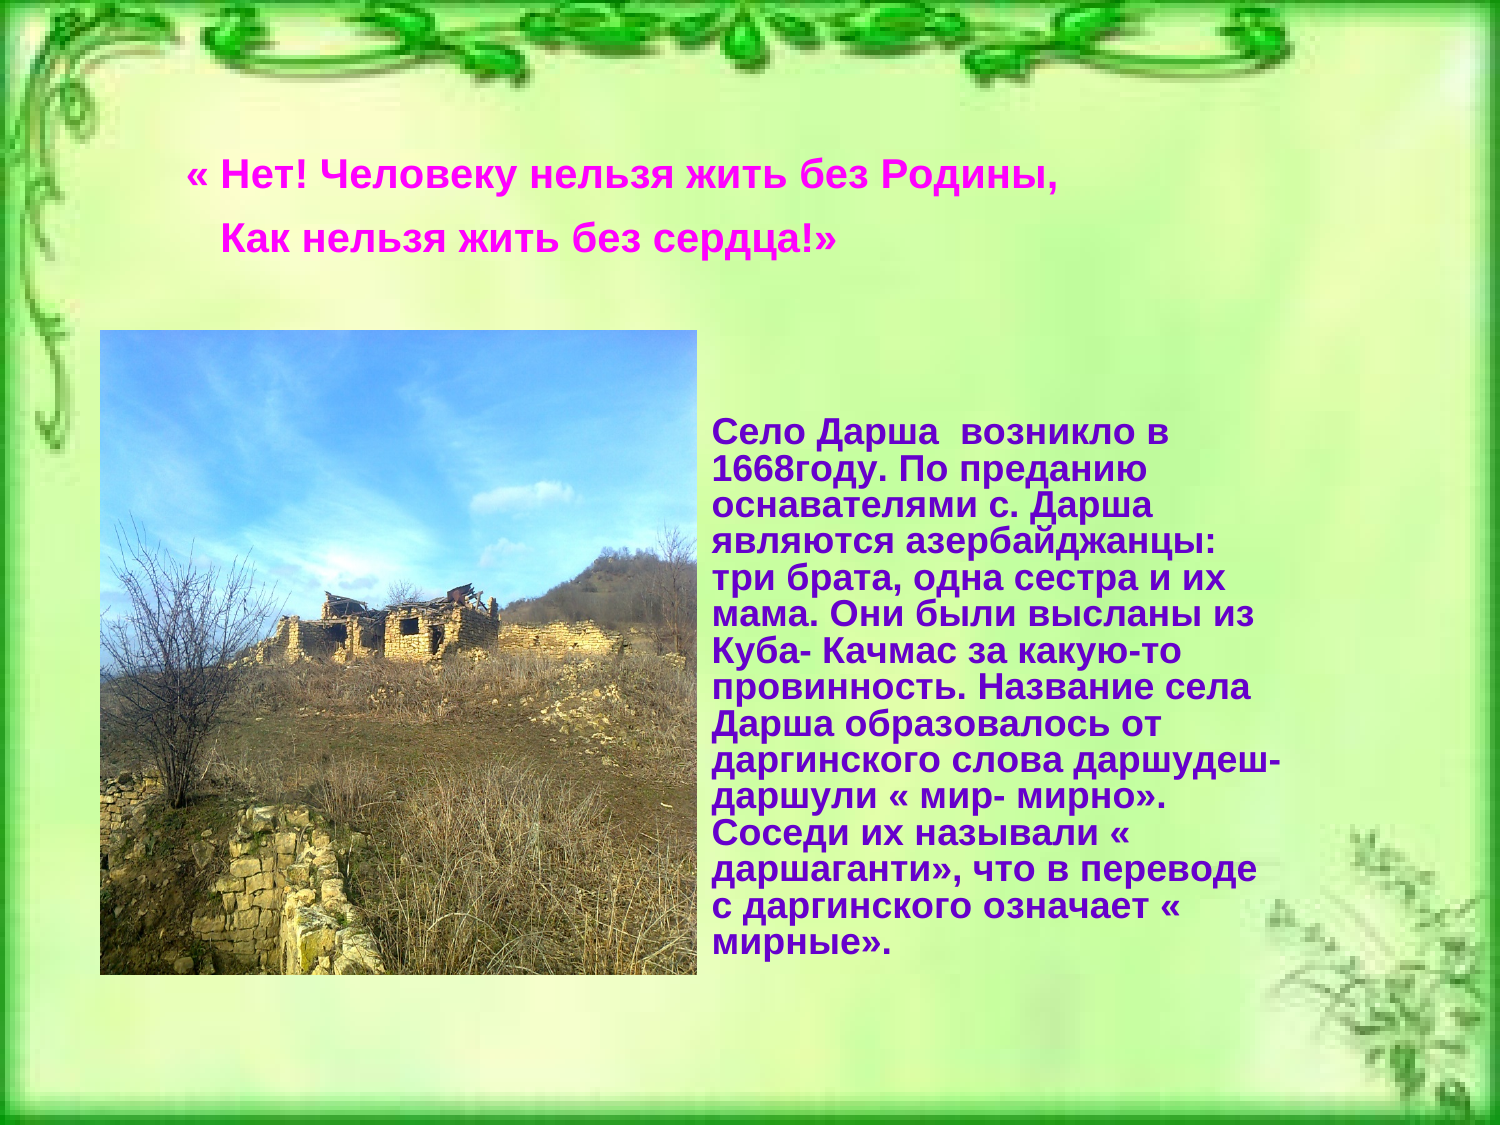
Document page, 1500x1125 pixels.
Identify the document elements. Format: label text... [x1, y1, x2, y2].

text_box Село Дарша возникло в 1668году. По преданию оснавателями с. Дарша являются азербайджанцы: три брата, одна сестра и их мама. Они были высланы из Куба- Качмас за какую-то провинность. Название села Дарша образовалось от даргинского слова даршудеш- даршули « мир- мирно». Соседи их называли « даршаганти», что в переводе с даргинского означает « мирные». [696, 407, 1306, 970]
text_box « Нет! Человеку нельзя жить без Родины, Как нельзя жить без сердца!» [171, 148, 1223, 407]
picture [0, 0, 1500, 1125]
